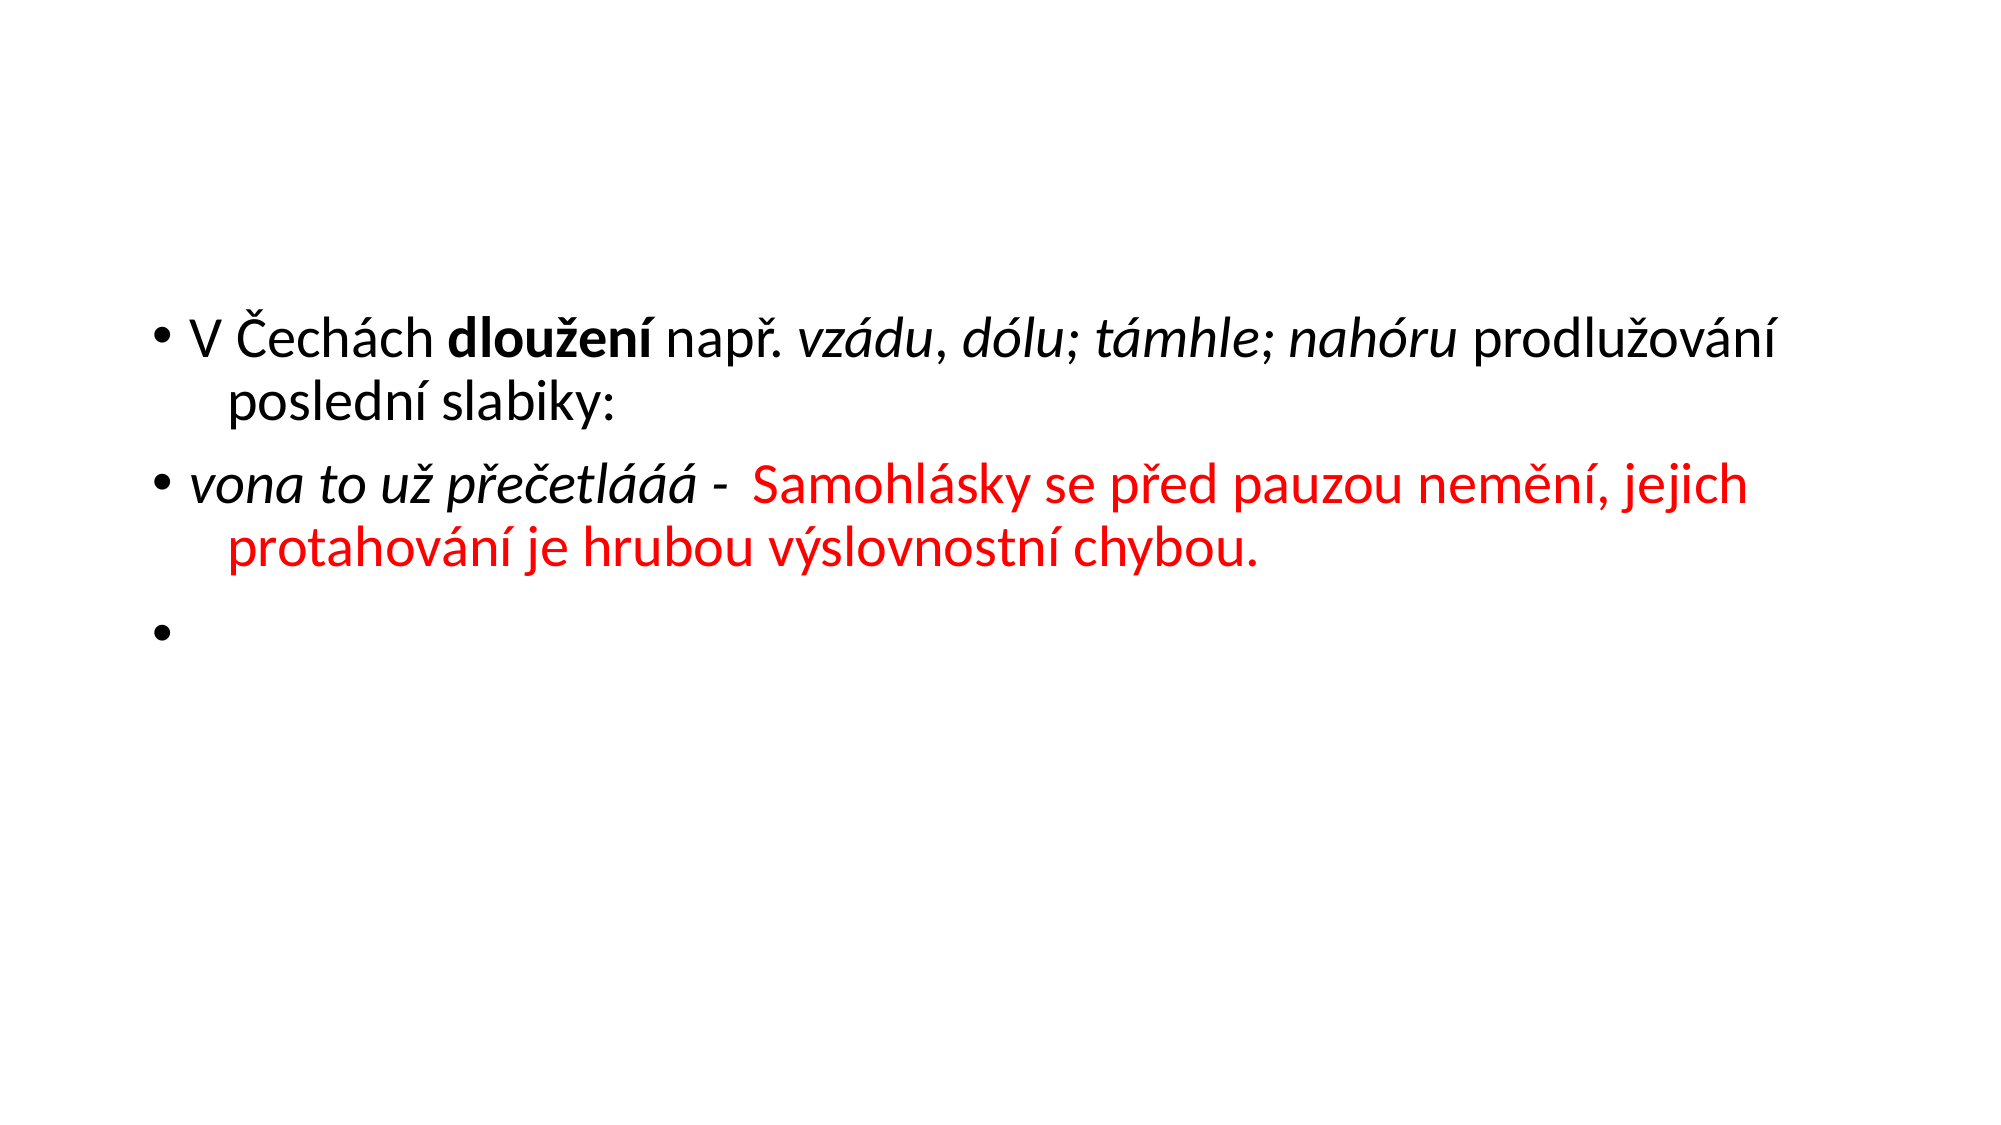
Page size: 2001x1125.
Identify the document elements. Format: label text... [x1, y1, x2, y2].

list V Čechách dloužení např. vzádu, dólu; támhle; nahóru prodlužování poslední slabiky: vona to už přečetlááá - Samohlásky se před pauzou nemění, jejich protahování je hrubou výslovnostní chybou. [137, 299, 1863, 1014]
